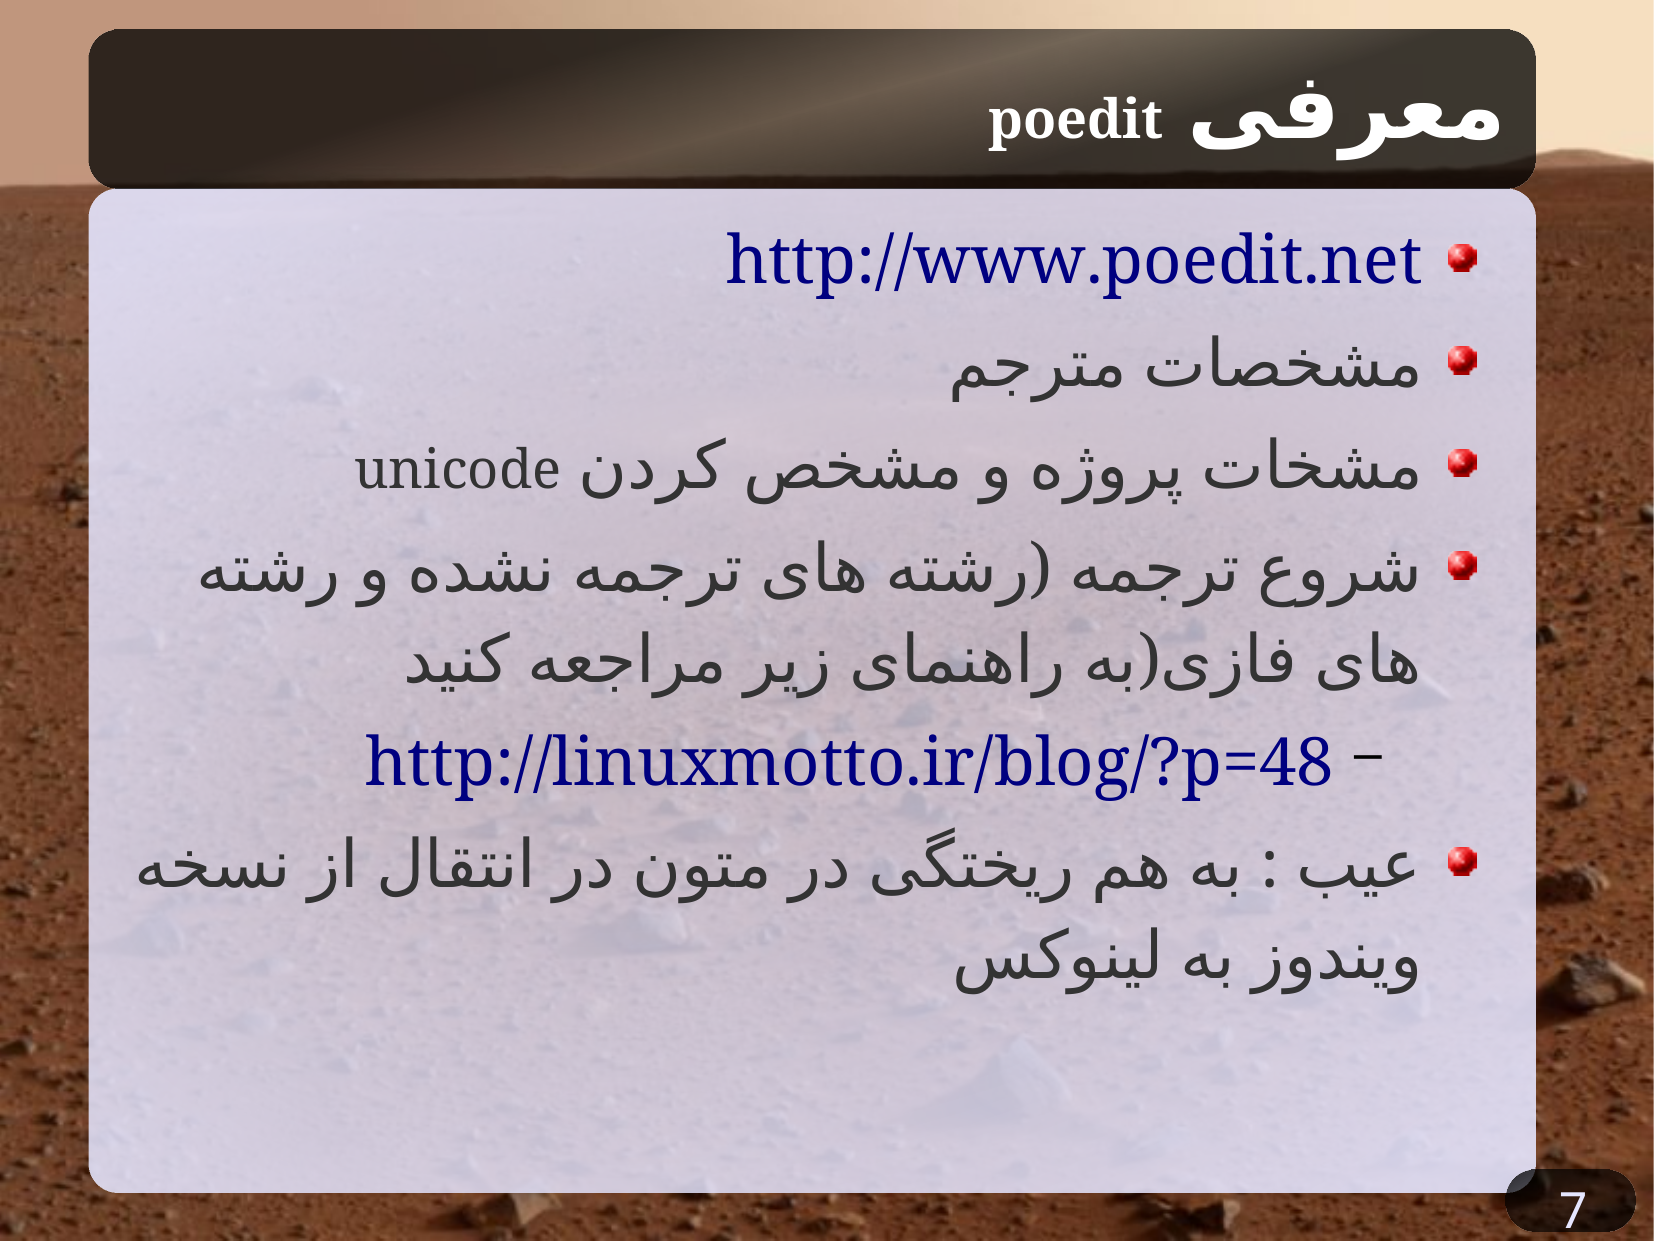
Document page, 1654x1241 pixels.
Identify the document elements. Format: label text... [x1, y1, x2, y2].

list http://www.poedit.net مشخصات مترجم مشخات پروژه و مشخص کردن unicode شروع ترجمه (رشته های ترجمه نشده و رشته های فازی(به راهنمای زیر مراجعه کنید http://linuxmotto.ir/blog/?p=48 عیب : به هم ریختگی در متون در انتقال از نسخه ویندوز به لینوکس [118, 212, 1477, 1158]
picture [0, 0, 1654, 1241]
title معرفی poedit [118, 29, 1506, 178]
